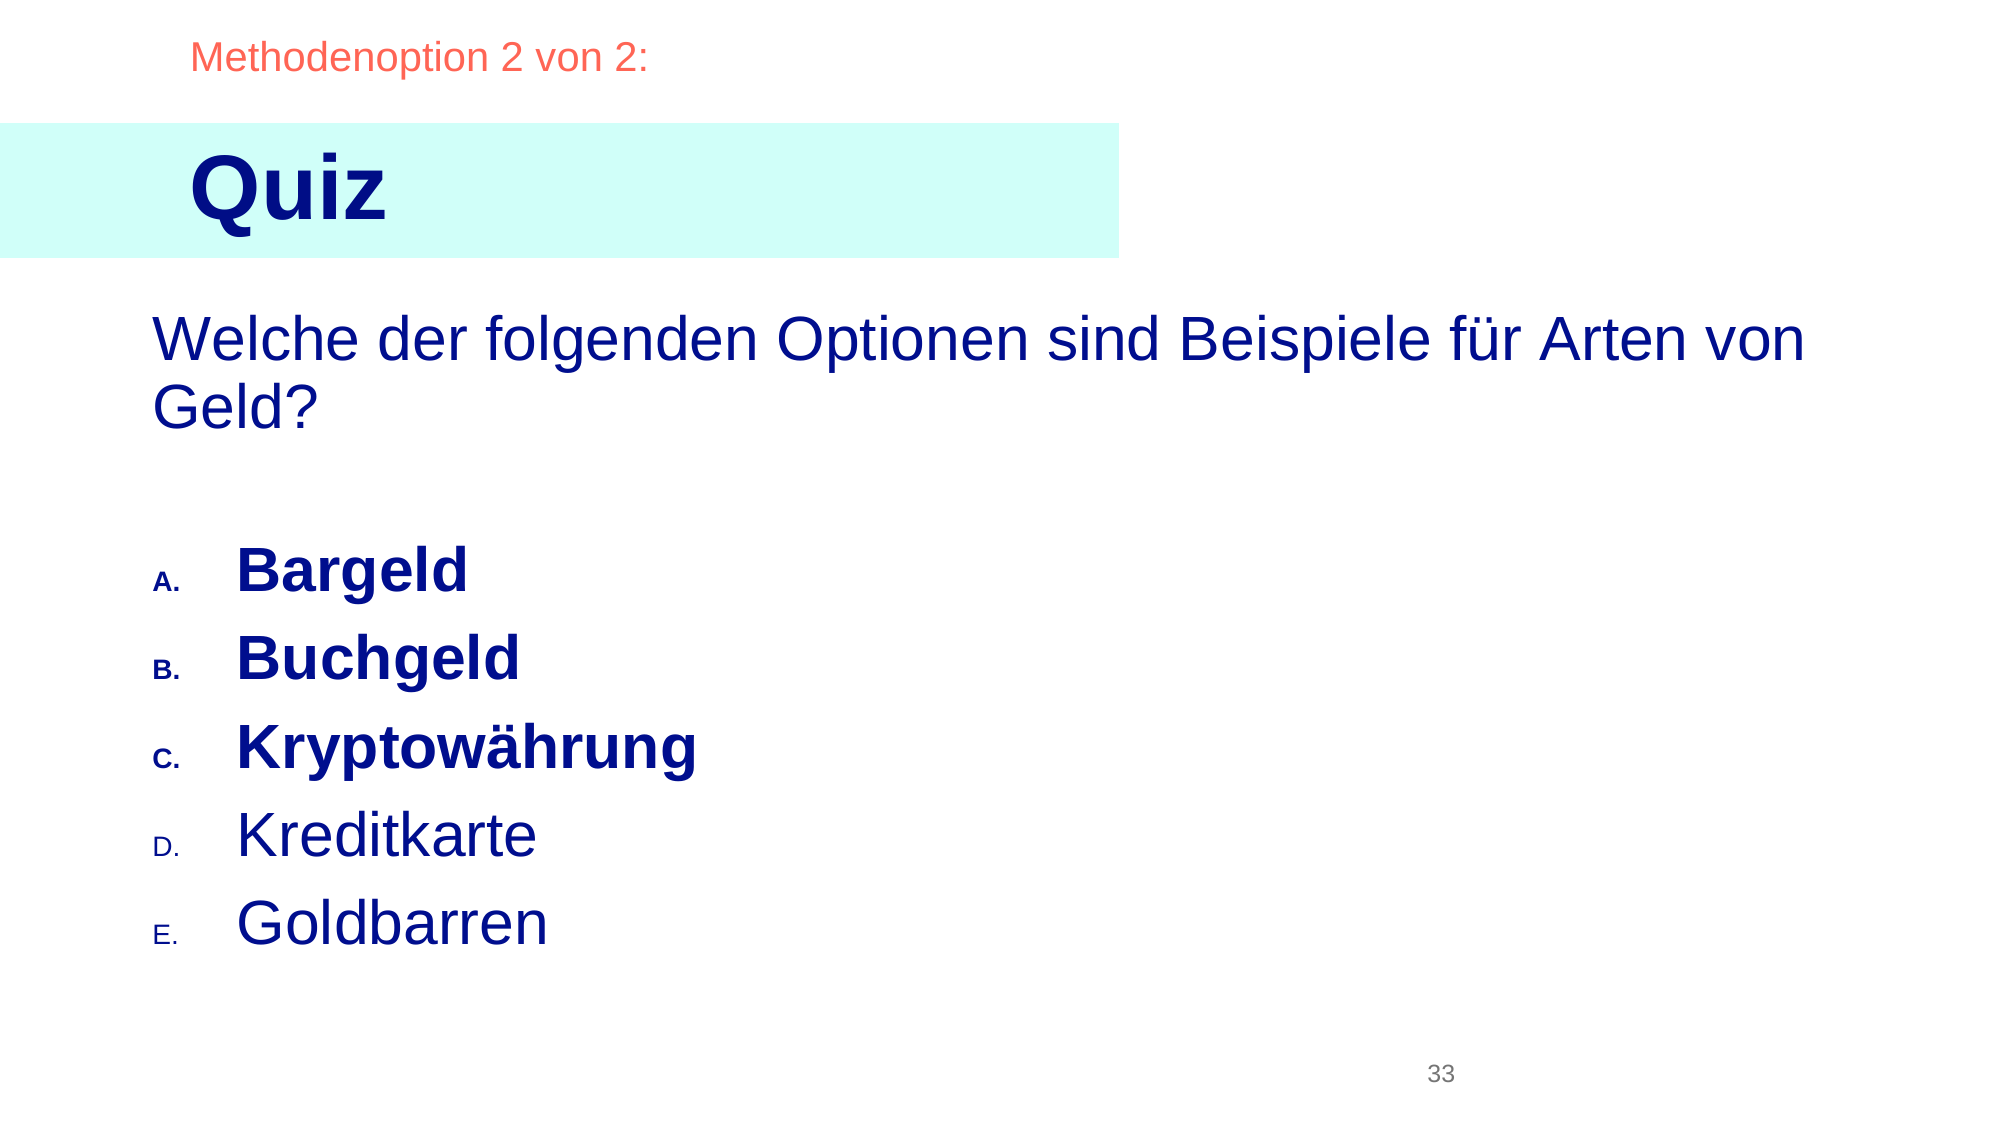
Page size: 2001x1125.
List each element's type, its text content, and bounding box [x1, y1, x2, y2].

list Quiz [137, 129, 1093, 258]
list Welche der folgenden Optionen sind Beispiele für Arten von Geld? Bargeld Buchgeld Kryptowährung Kreditkarte Goldbarren [137, 299, 1863, 1014]
list Methodenoption 2 von 2: [137, 27, 1119, 107]
